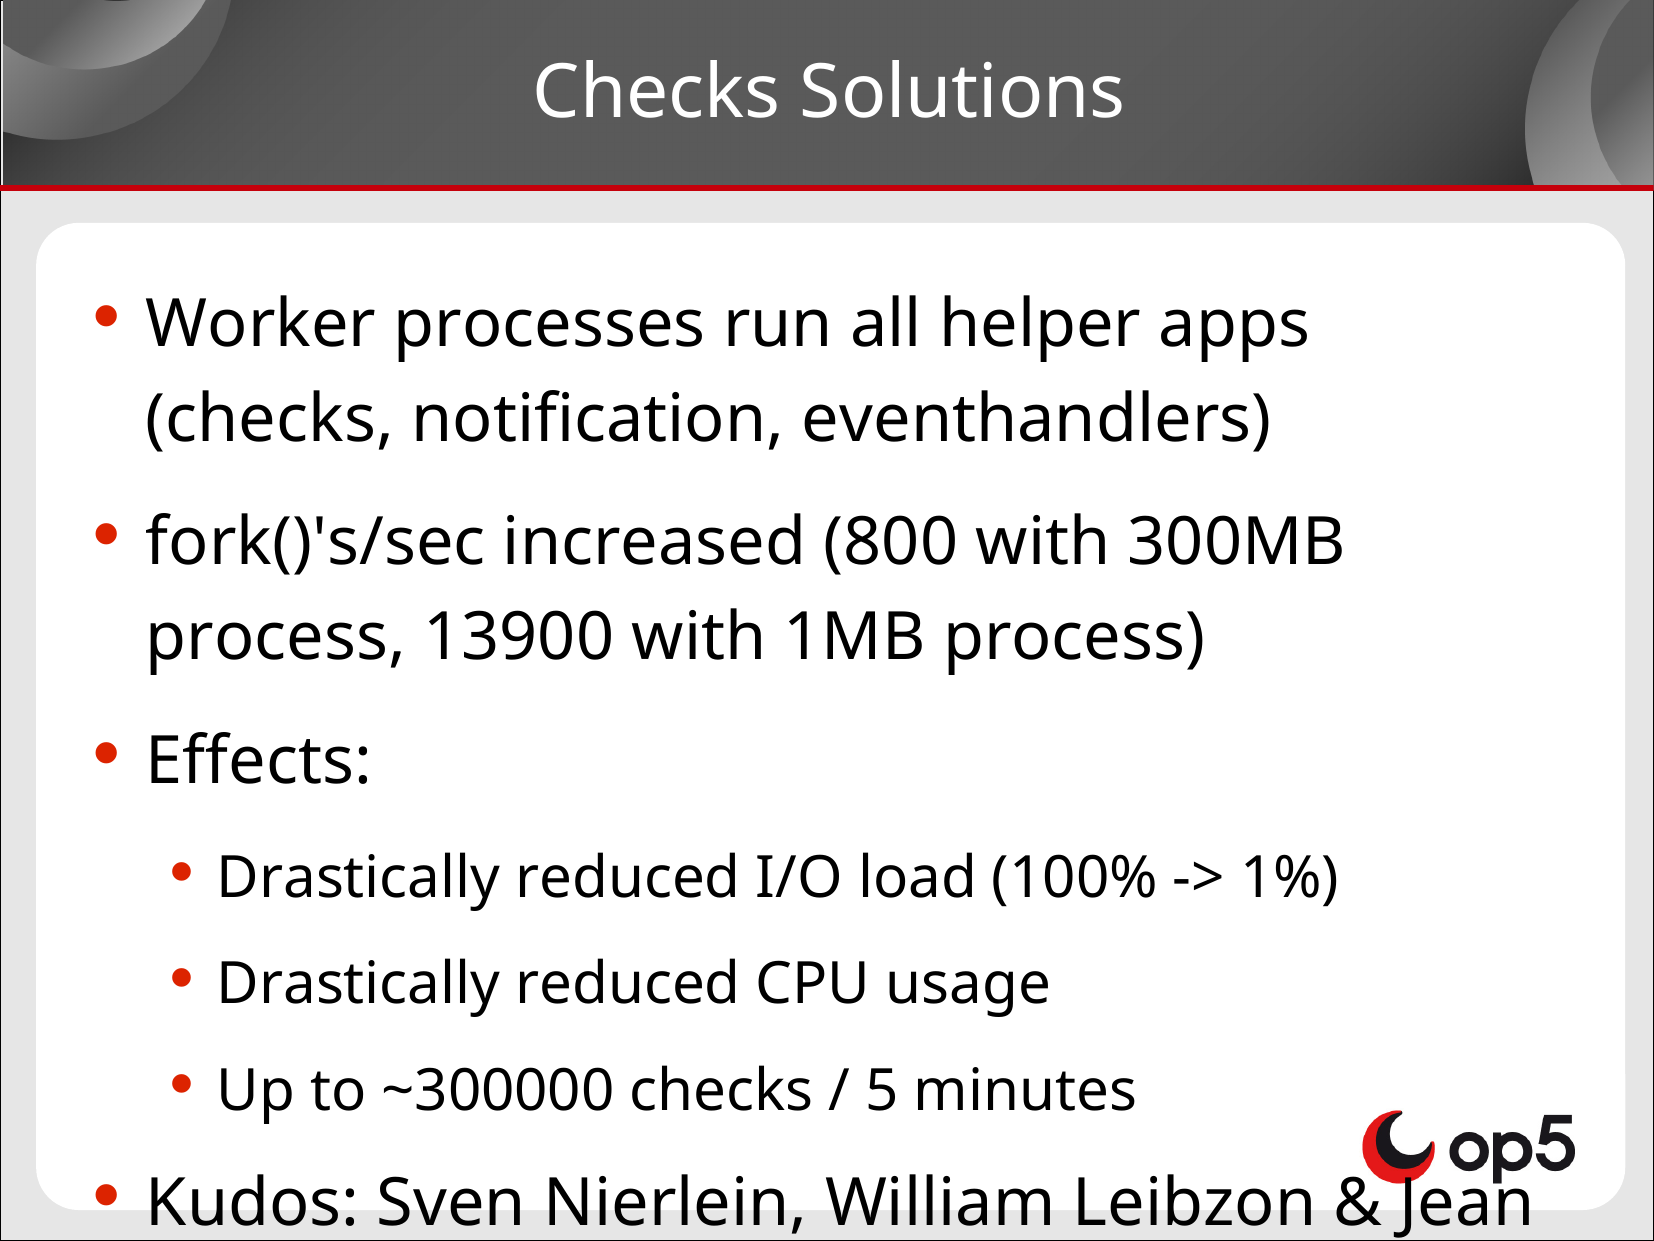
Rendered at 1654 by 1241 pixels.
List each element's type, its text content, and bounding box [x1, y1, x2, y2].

list Worker processes run all helper apps (checks, notification, eventhandlers) fork()'s/sec increased (800 with 300MB process, 13900 with 1MB process) Effects: Drastically reduced I/O load (100% -> 1%) Drastically reduced CPU usage Up to ~300000 checks / 5 minutes Kudos: Sven Nierlein, William Leibzon & Jean Gabès [75, 271, 1557, 1206]
picture [3, 0, 1654, 185]
title Checks Solutions [88, 0, 1571, 175]
picture [1557, 1103, 1587, 1191]
